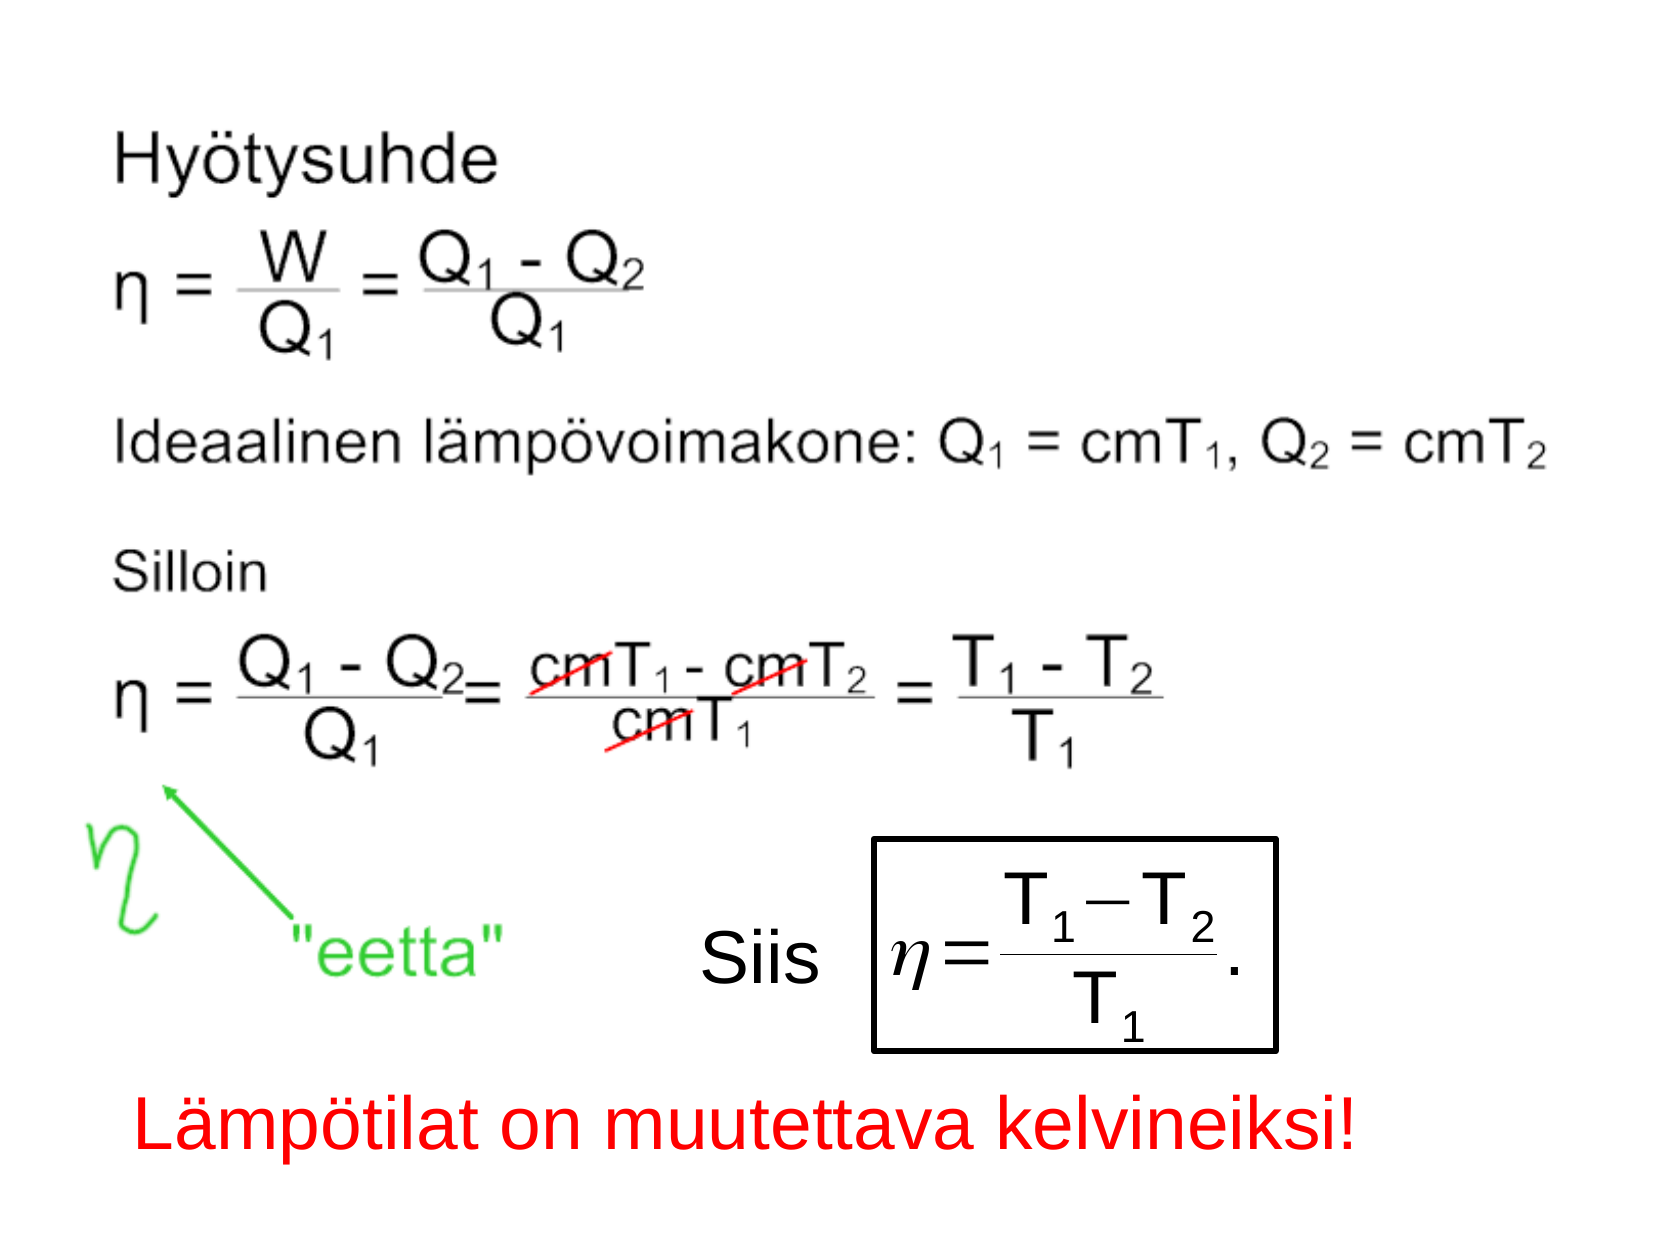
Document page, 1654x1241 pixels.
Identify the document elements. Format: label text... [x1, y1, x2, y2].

chart [878, 856, 1252, 1048]
text_box Lämpötilat on muutettava kelvineiksi! [118, 1074, 1374, 1174]
picture [44, 57, 1576, 1017]
text_box Siis [685, 909, 857, 1008]
picture [877, 842, 1273, 1017]
